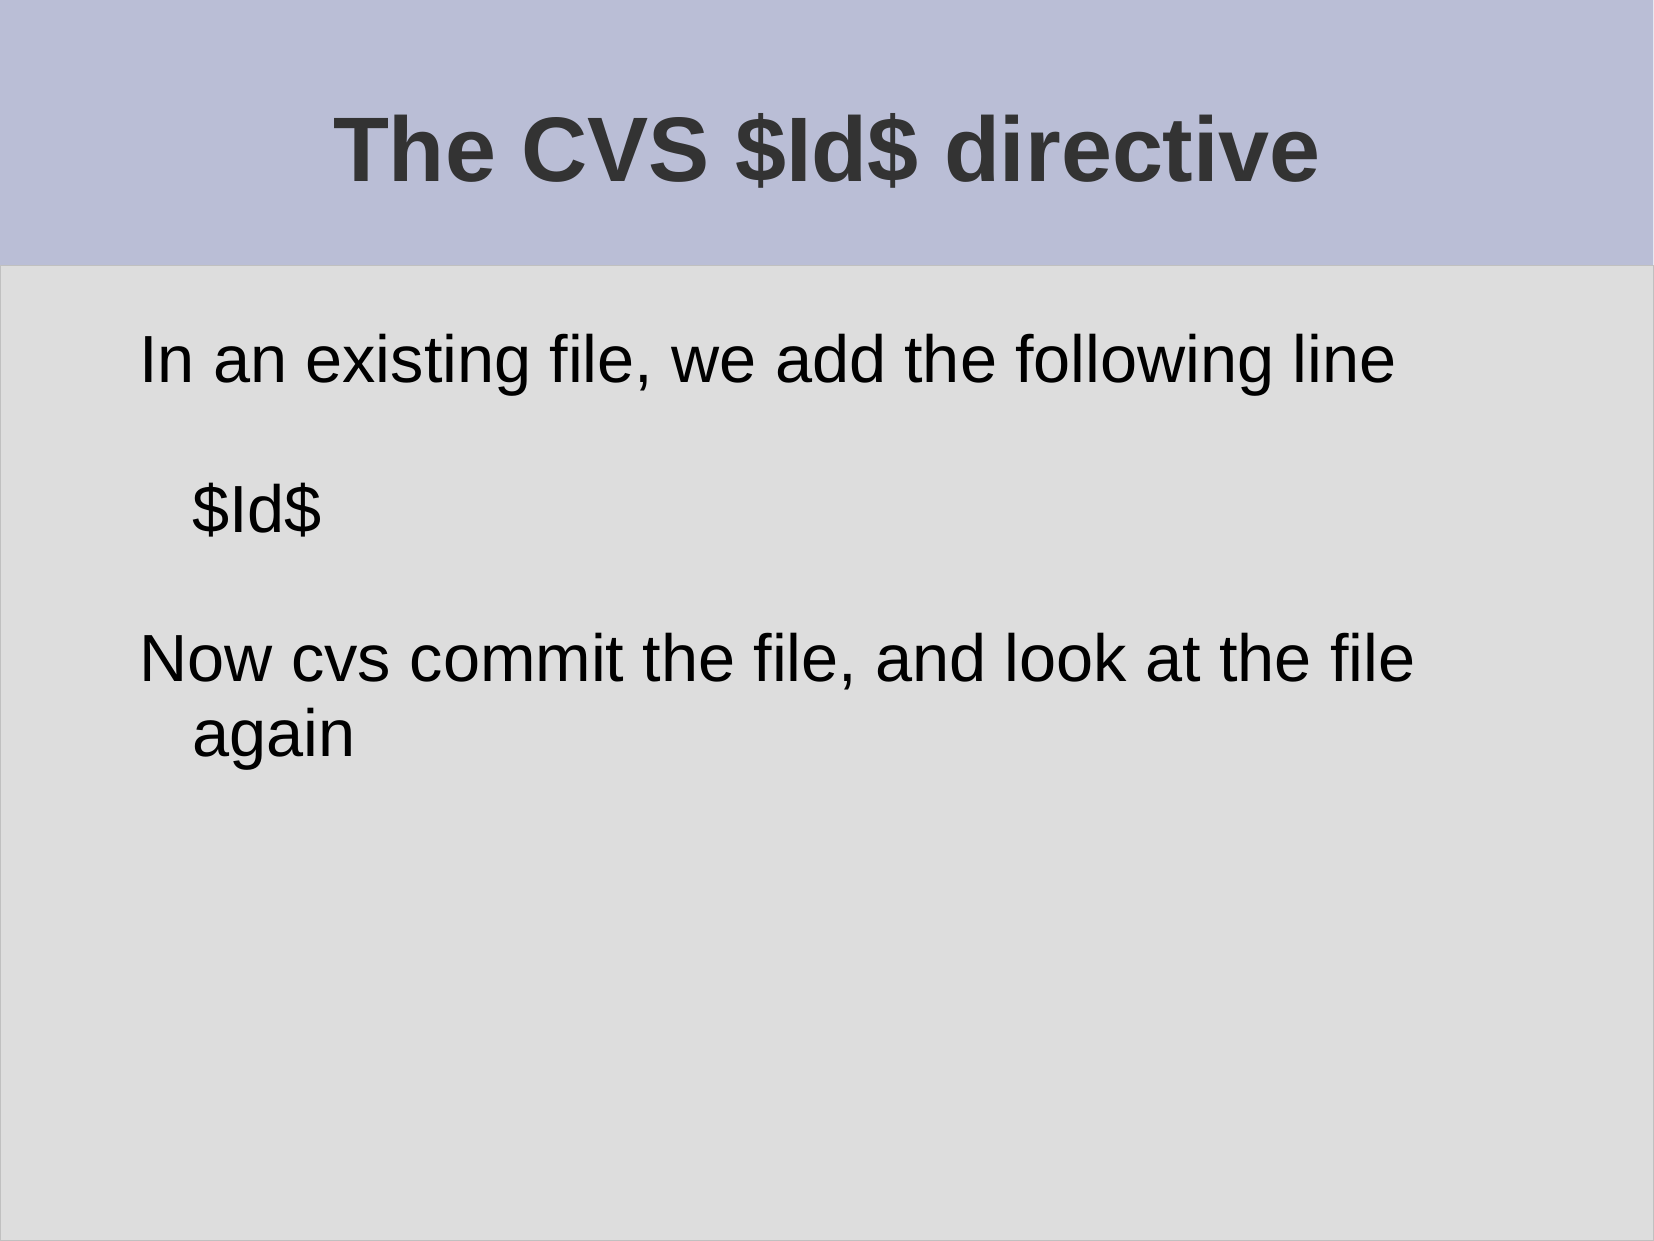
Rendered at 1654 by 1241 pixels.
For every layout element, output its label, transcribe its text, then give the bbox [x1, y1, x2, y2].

title The CVS $Id$ directive [121, 46, 1534, 254]
list In an existing file, we add the following line $Id$ Now cvs commit the file, and look at the file again [121, 322, 1561, 1133]
